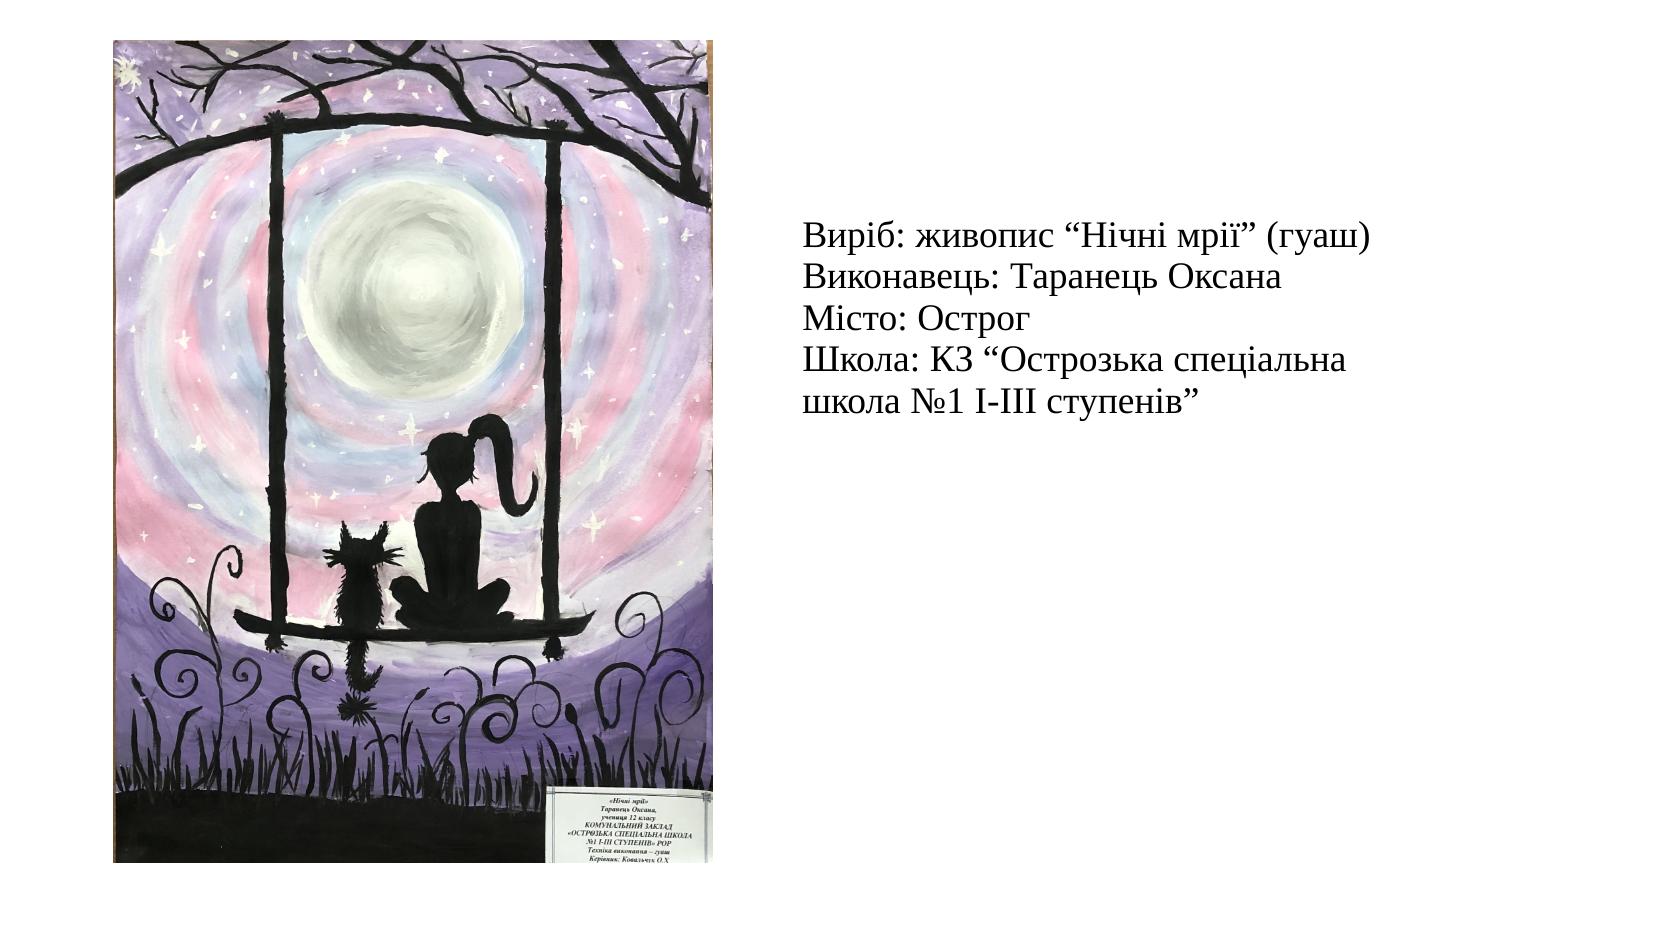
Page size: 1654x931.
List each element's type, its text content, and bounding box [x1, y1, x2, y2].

text_box Виріб: живопис “Нічні мрії” (гуаш) Виконавець: Таранець Оксана Місто: Острог Школа: КЗ “Острозька спеціальна школа №1 I-III ступенів” [787, 206, 1463, 638]
picture [113, 40, 713, 863]
